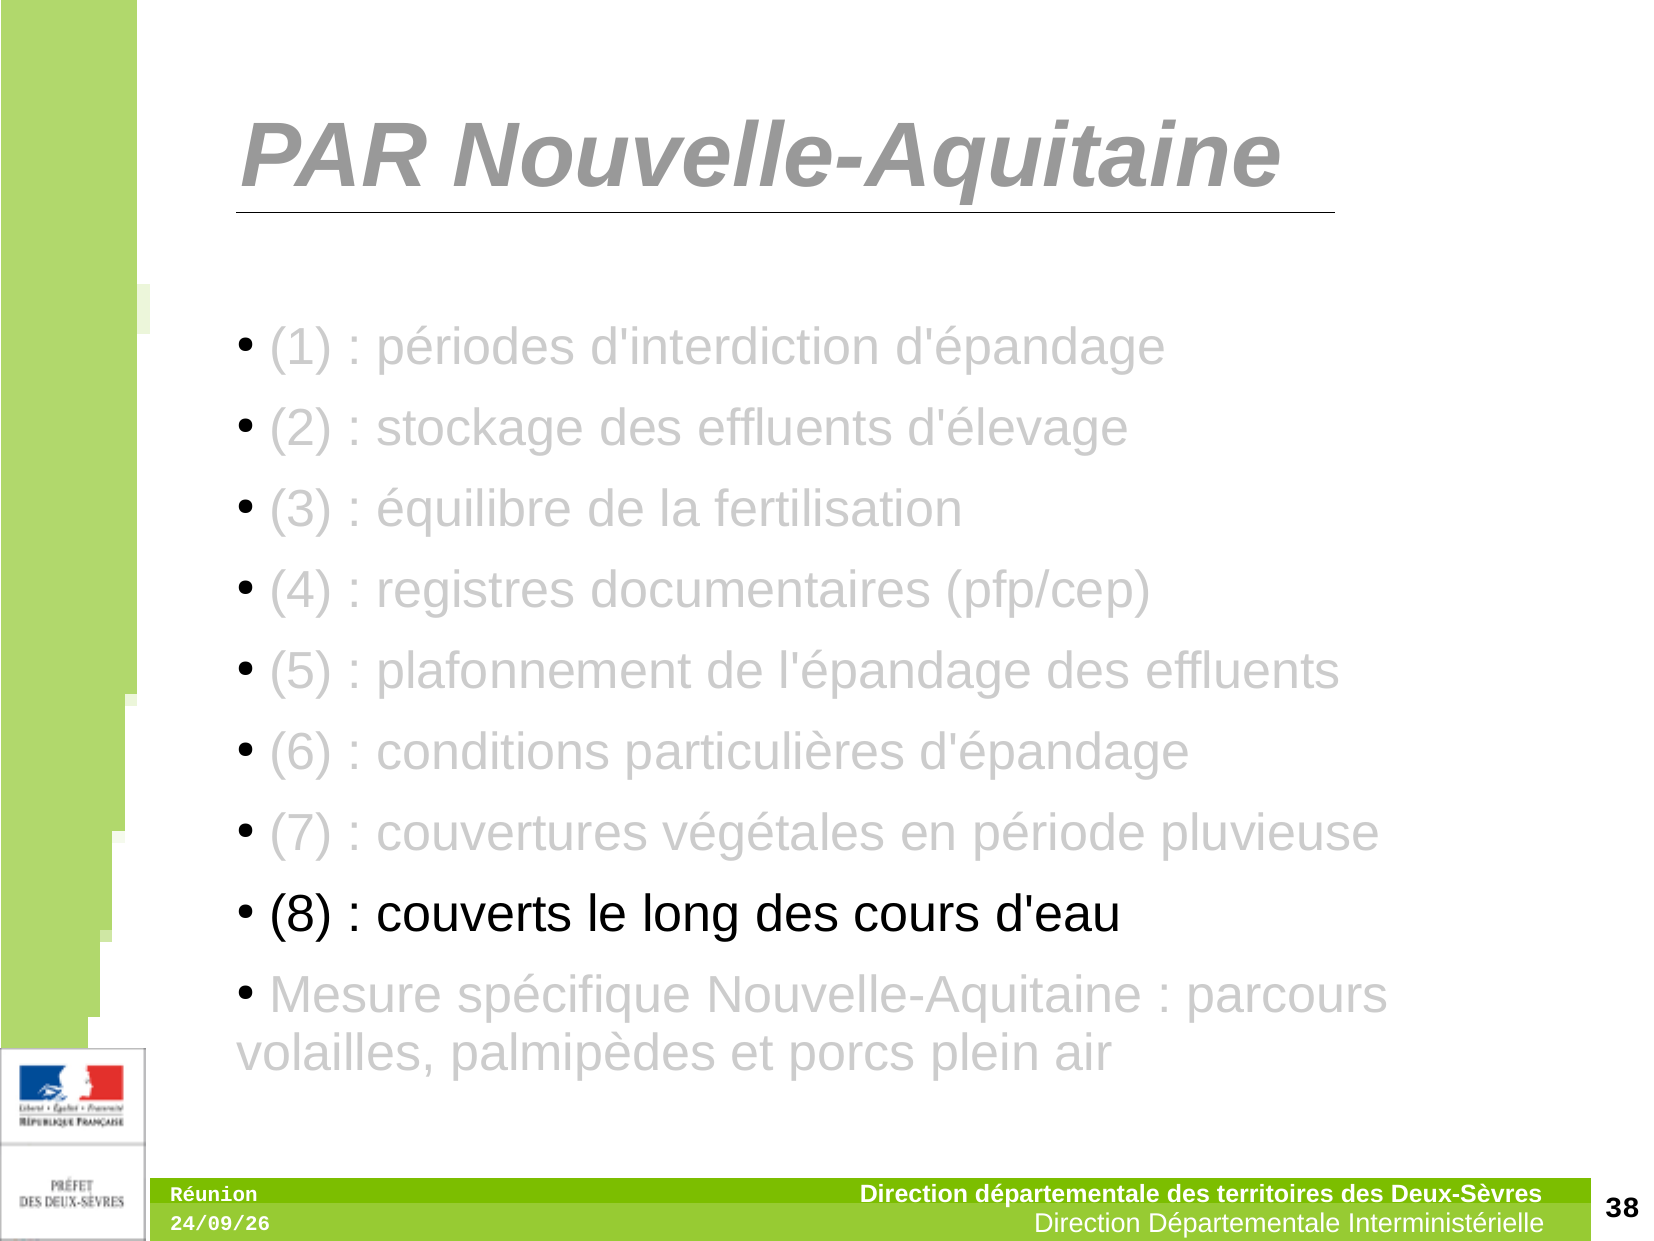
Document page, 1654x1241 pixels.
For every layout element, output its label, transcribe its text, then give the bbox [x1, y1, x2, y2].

list (1) : périodes d'interdiction d'épandage (2) : stockage des effluents d'élevage (3) : équilibre de la fertilisation (4) : registres documentaires (pfp/cep) (5) : plafonnement de l'épandage des effluents (6) : conditions particulières d'épandage (7) : couvertures végétales en période pluvieuse (8) : couverts le long des cours d'eau Mesure spécifique Nouvelle-Aquitaine : parcours volailles, palmipèdes et porcs plein air [236, 236, 1509, 1124]
picture [0, 0, 1654, 1241]
text_box PAR Nouvelle-Aquitaine [240, 103, 1314, 207]
